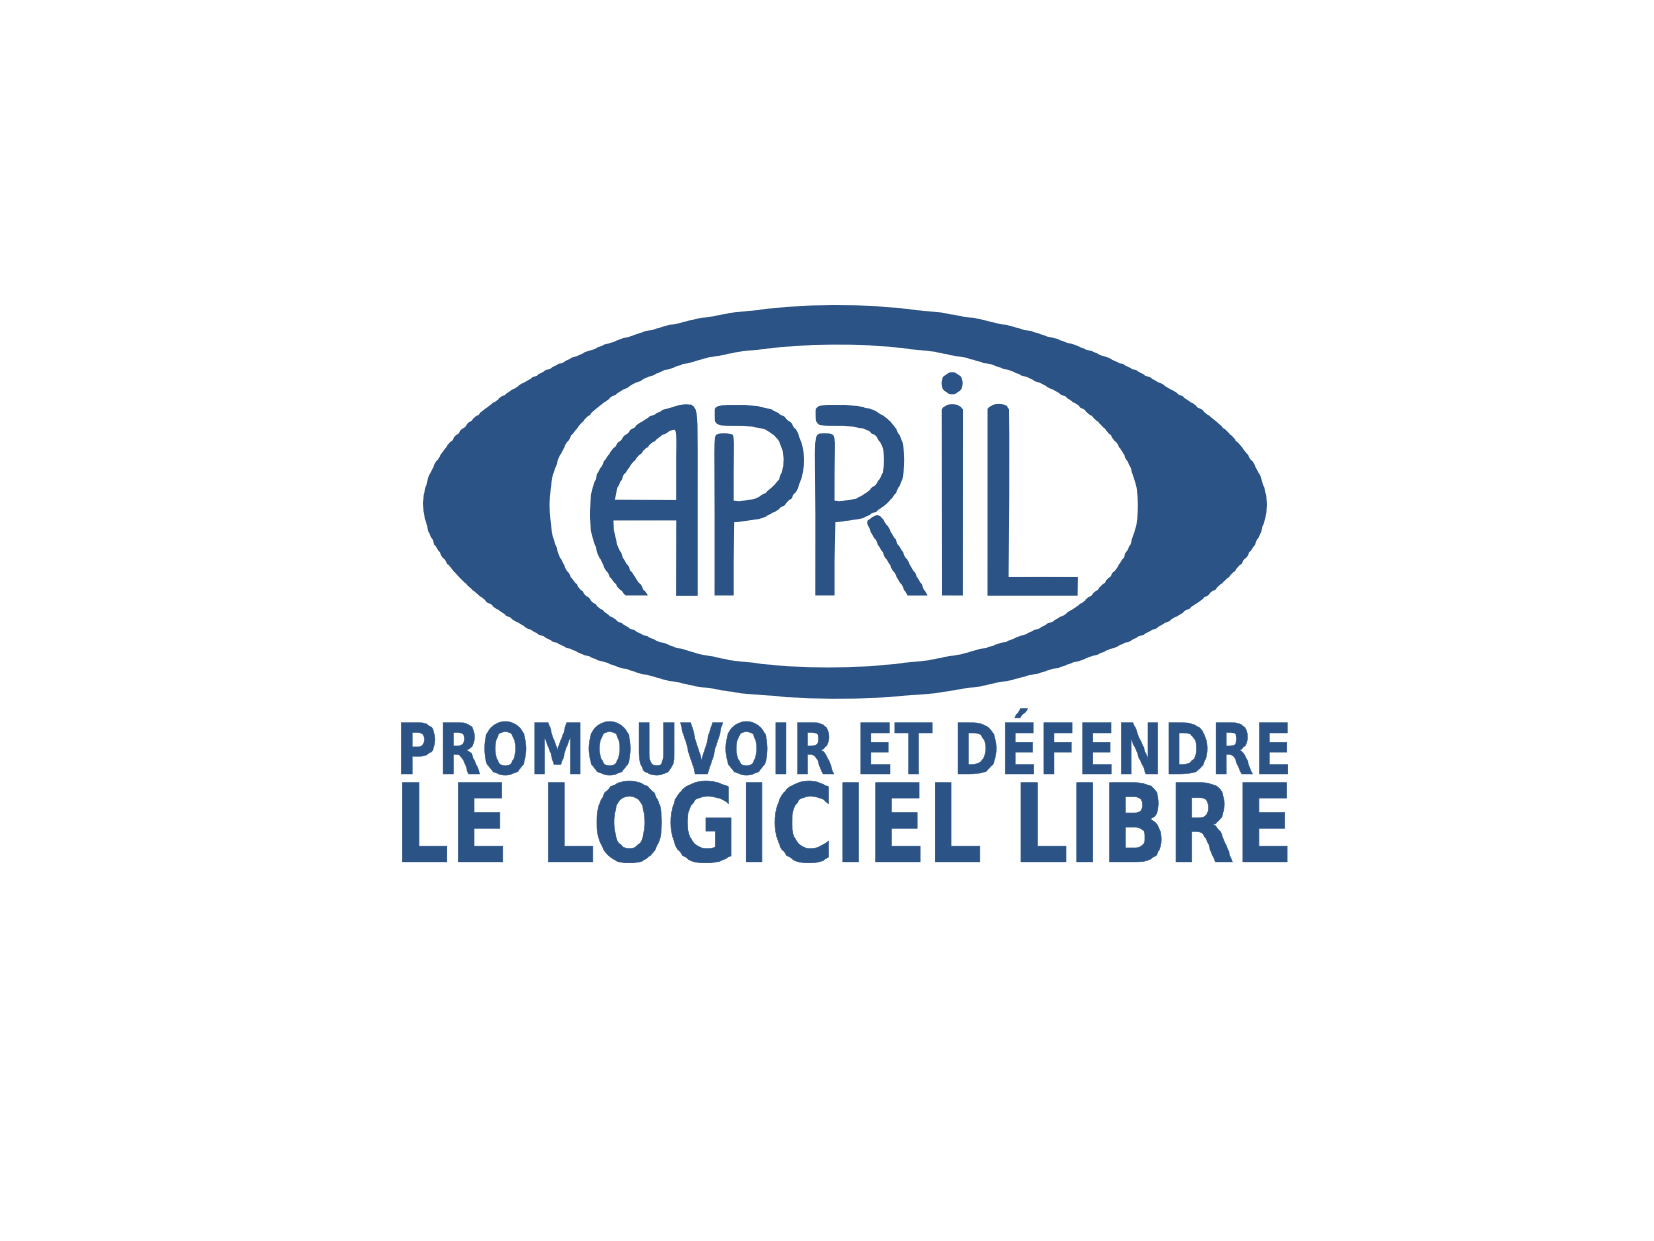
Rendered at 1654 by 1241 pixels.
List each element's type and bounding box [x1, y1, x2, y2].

picture [401, 305, 1288, 863]
